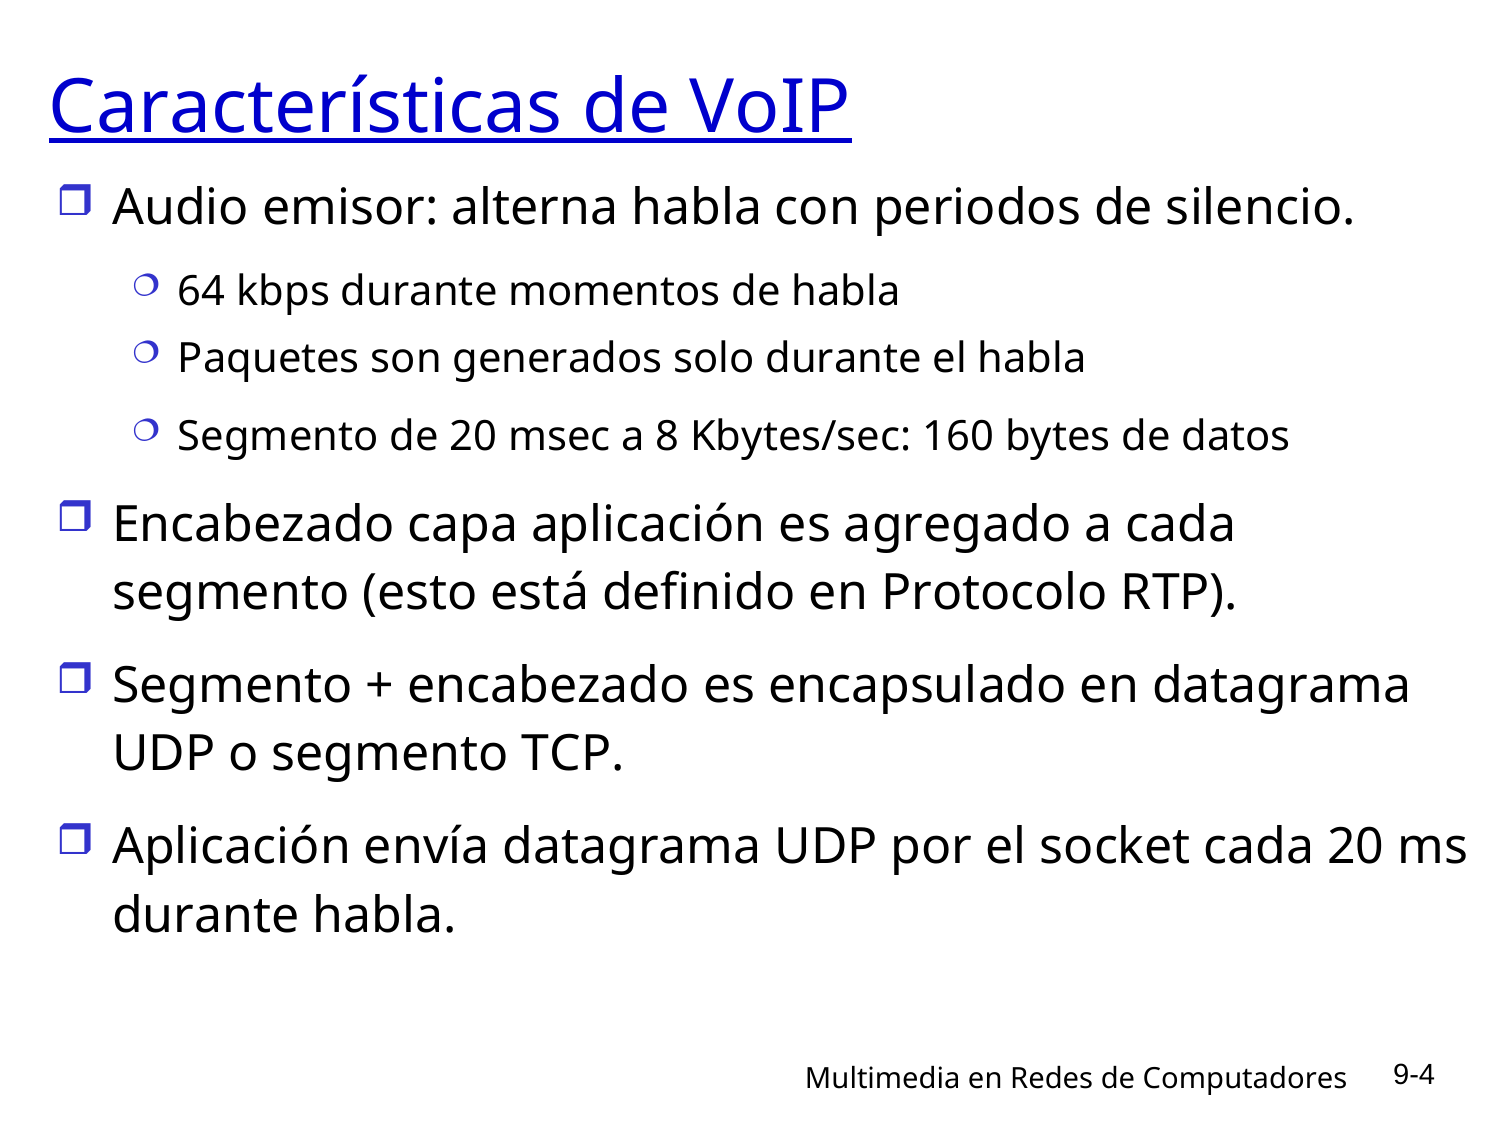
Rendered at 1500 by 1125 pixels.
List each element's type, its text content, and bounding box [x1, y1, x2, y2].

list Audio emisor: alterna habla con periodos de silencio. 64 kbps durante momentos de habla Paquetes son generados solo durante el habla Segmento de 20 msec a 8 Kbytes/sec: 160 bytes de datos Encabezado capa aplicación es agregado a cada segmento (esto está definido en Protocolo RTP). Segmento + encabezado es encapsulado en datagrama UDP o segmento TCP. Aplicación envía datagrama UDP por el socket cada 20 ms durante habla. [41, 163, 1500, 947]
title Características de VoIP [48, 49, 1382, 157]
